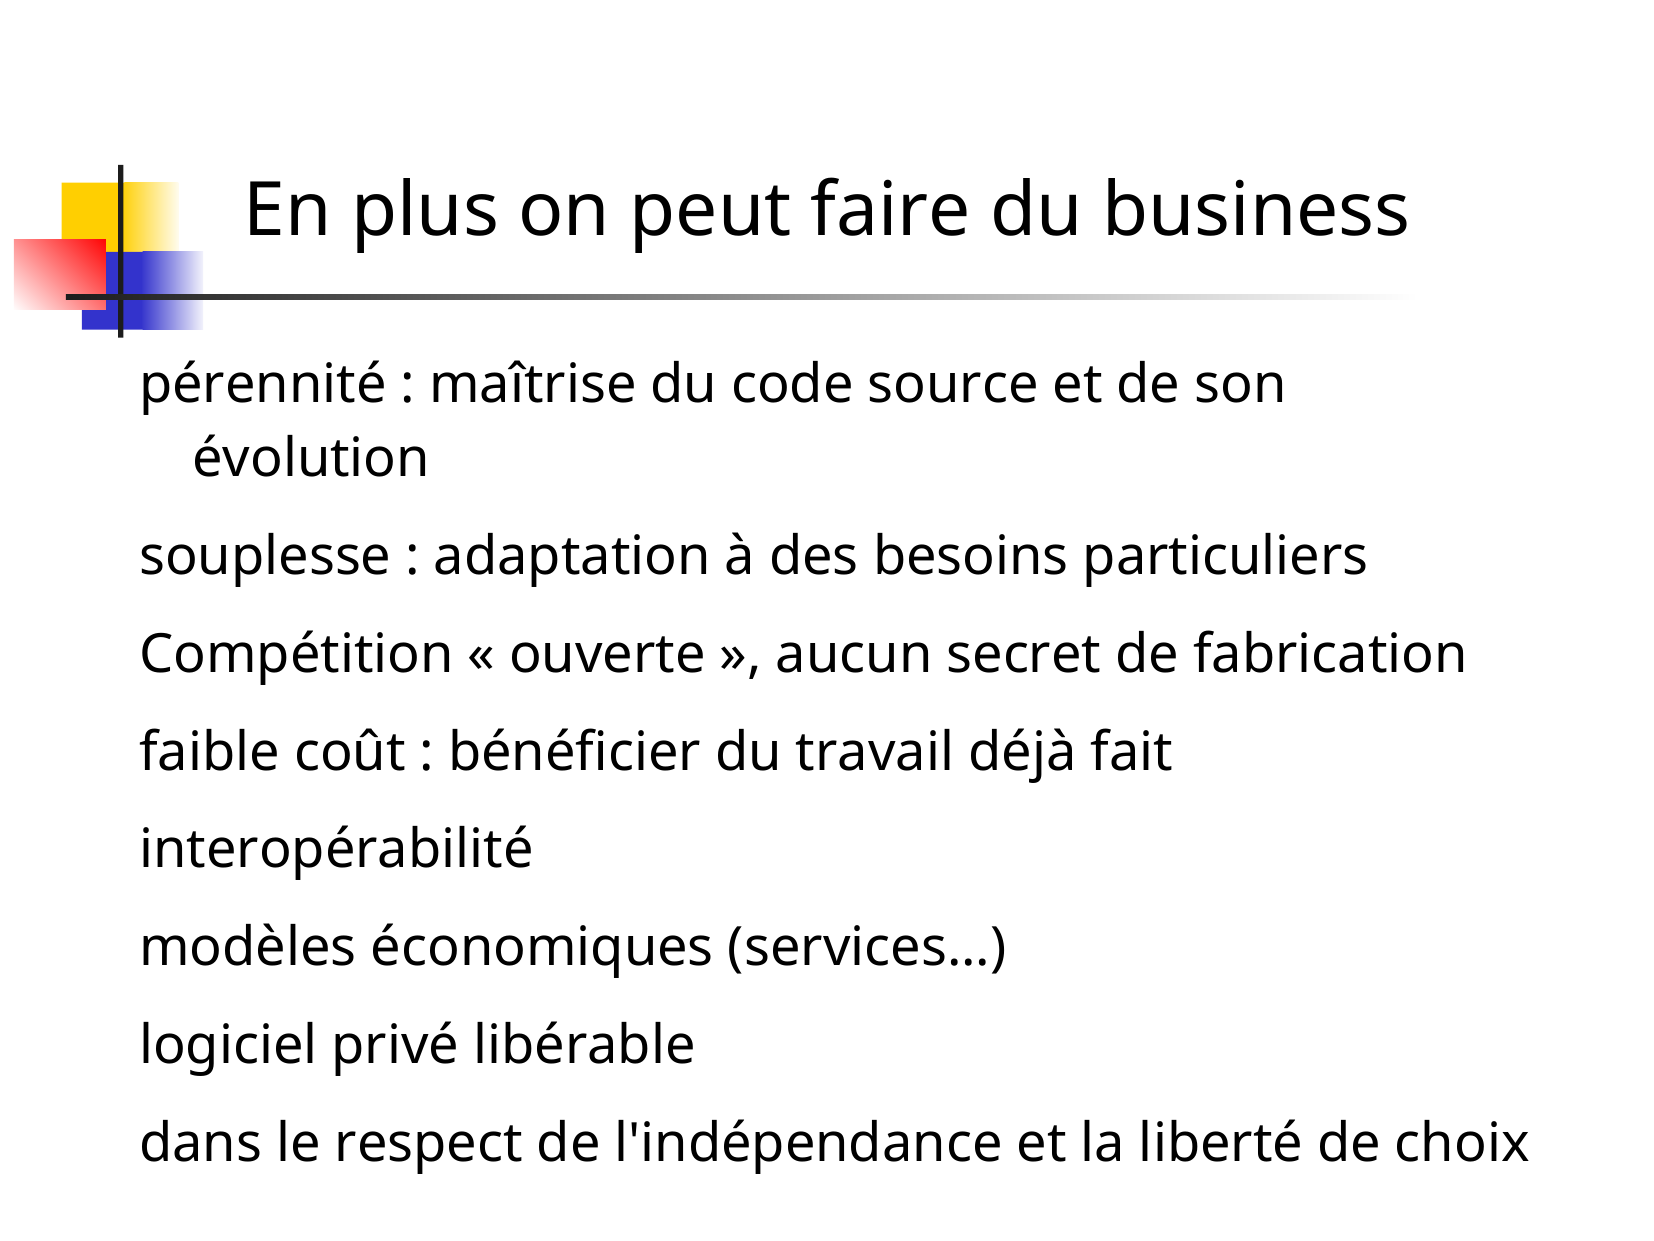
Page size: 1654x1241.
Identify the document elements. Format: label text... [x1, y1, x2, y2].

list pérennité : maîtrise du code source et de son évolution souplesse : adaptation à des besoins particuliers Compétition « ouverte », aucun secret de fabrication faible coût : bénéficier du travail déjà fait interopérabilité modèles économiques (services...) logiciel privé libérable dans le respect de l'indépendance et la liberté de choix [121, 344, 1534, 1238]
title En plus on peut faire du business [121, 102, 1534, 311]
